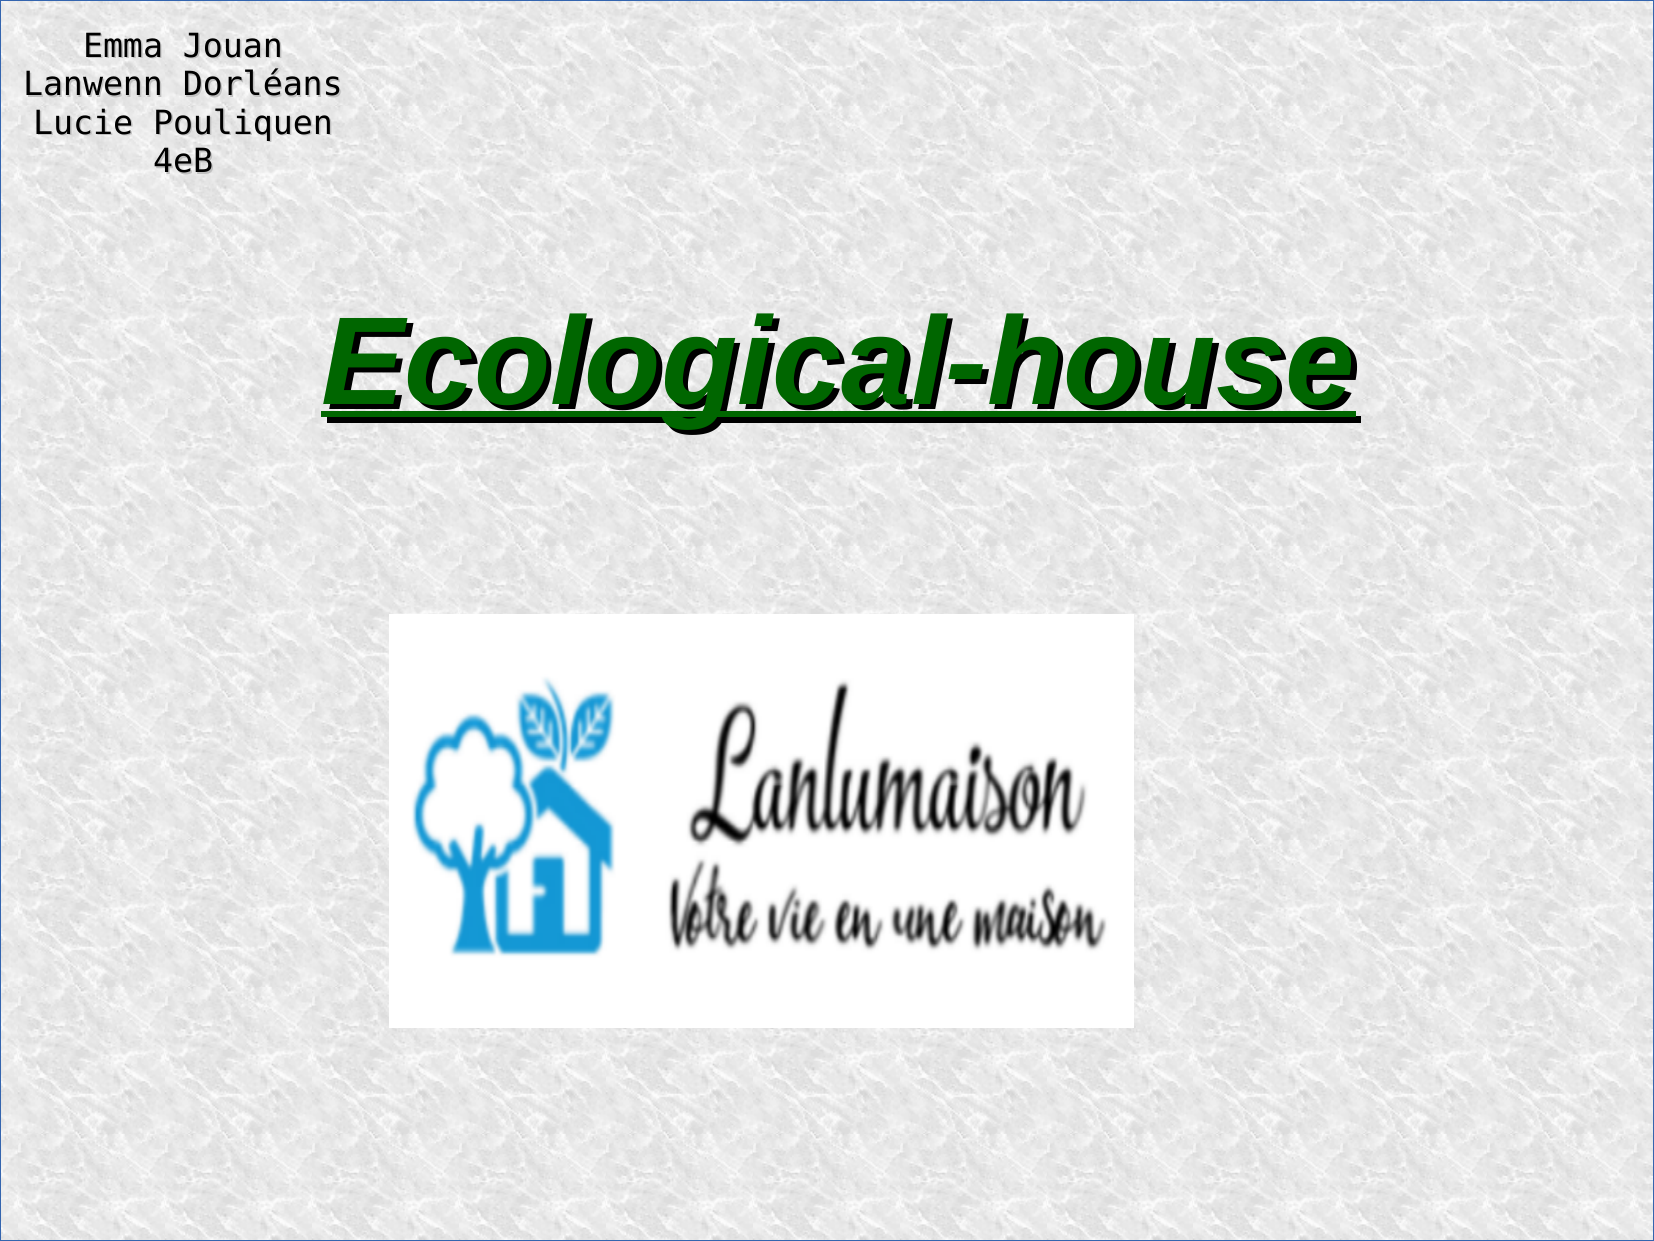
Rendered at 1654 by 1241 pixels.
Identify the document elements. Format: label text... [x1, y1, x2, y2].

title Emma Jouan Lanwenn Dorléans Lucie Pouliquen 4eB [0, 0, 367, 208]
picture [389, 614, 1134, 1028]
text_box Ecological-house [236, 283, 1441, 439]
text_box [1, 1, 1653, 1240]
